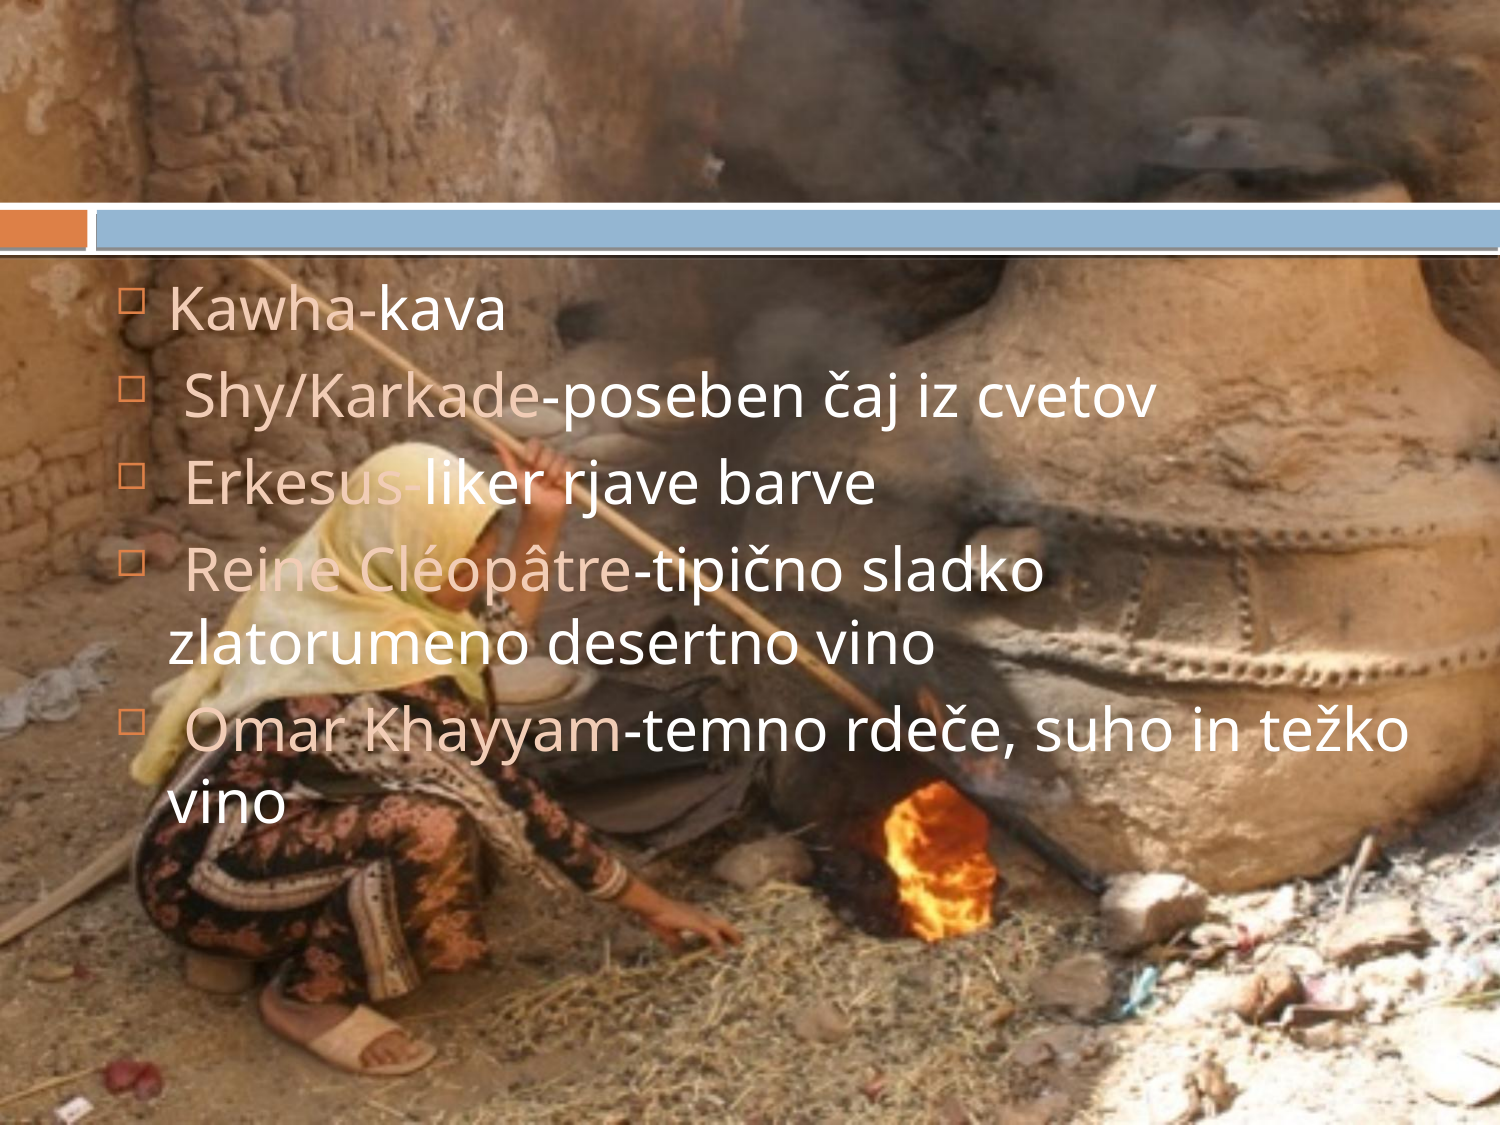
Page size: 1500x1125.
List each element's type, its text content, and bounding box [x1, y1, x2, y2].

picture [0, 255, 1500, 1125]
picture [0, 0, 1500, 202]
list Kawha-kava Shy/Karkade-poseben čaj iz cvetov Erkesus-liker rjave barve Reine Cléopâtre-tipično sladko zlatorumeno desertno vino Omar Khayyam-temno rdeče, suho in težko vino [100, 262, 1438, 1000]
